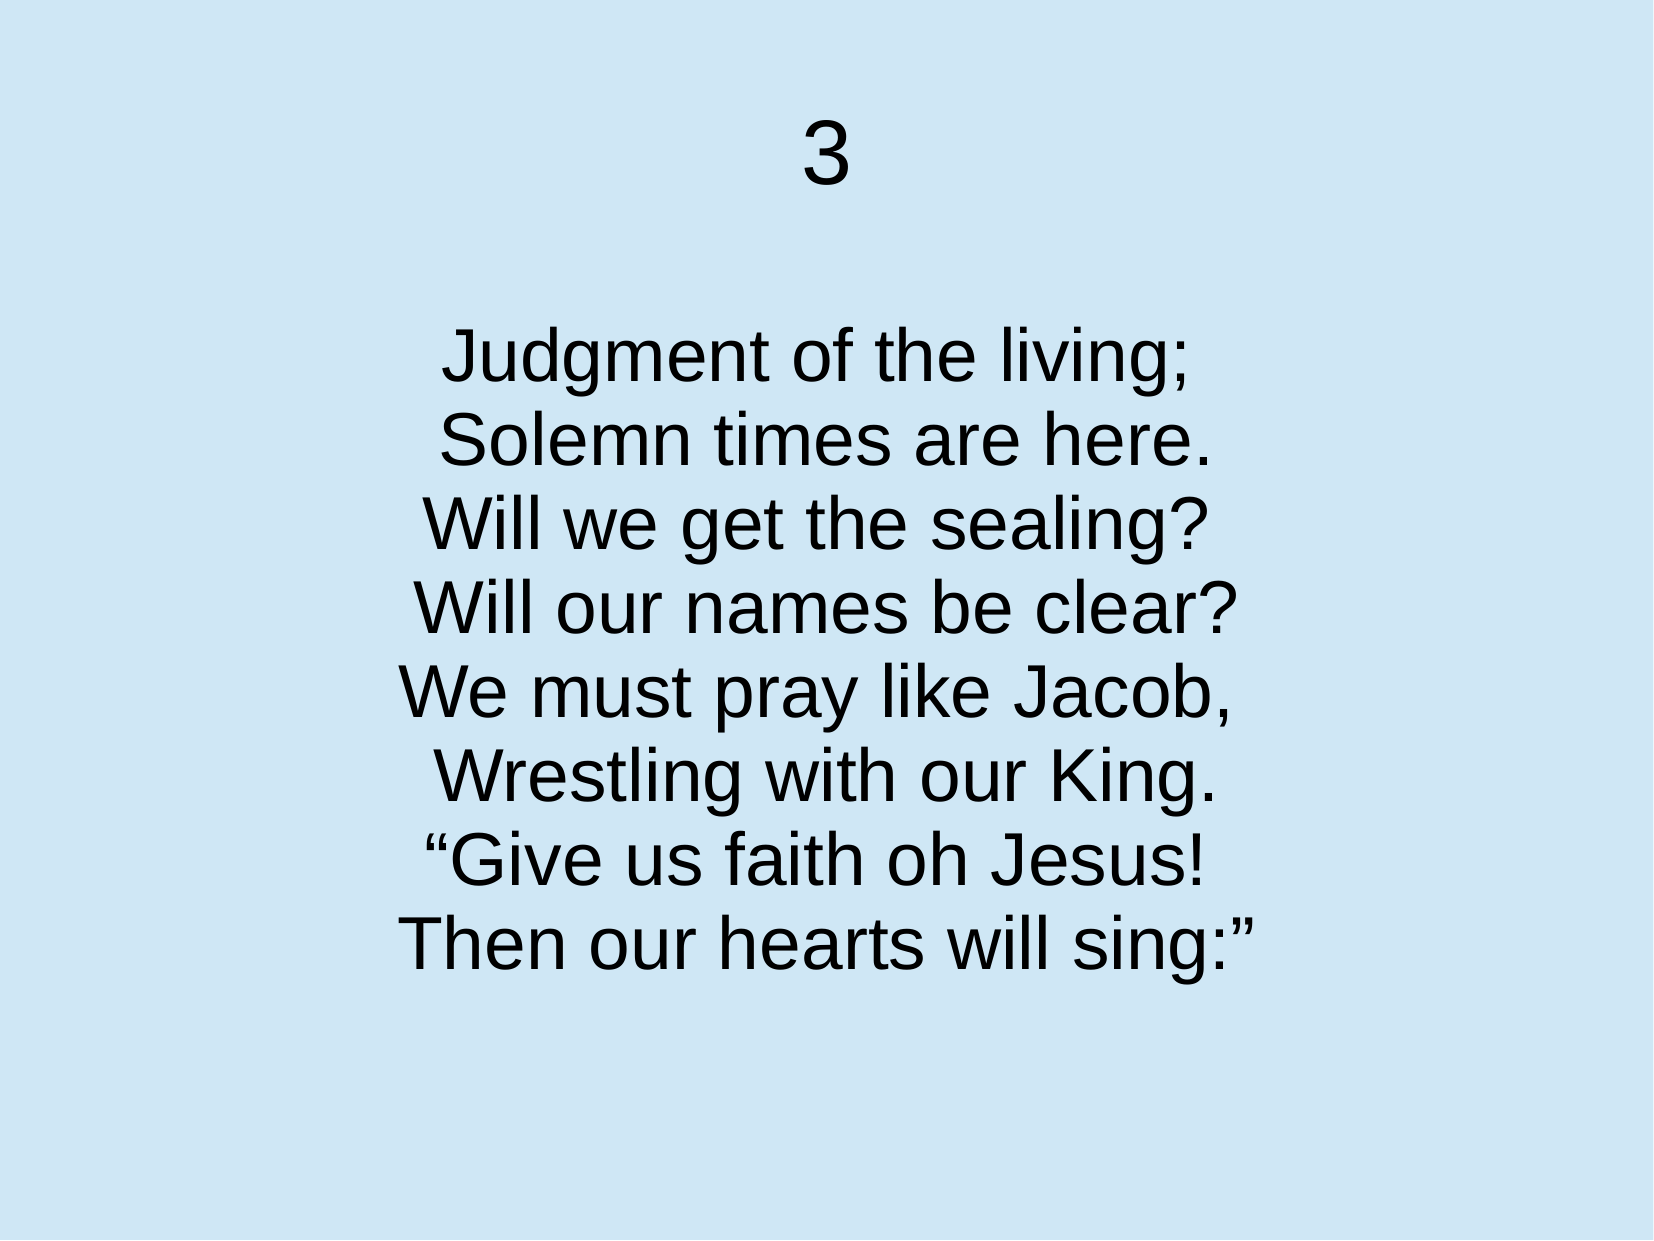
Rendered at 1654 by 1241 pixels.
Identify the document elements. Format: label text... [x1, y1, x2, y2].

subtitle Judgment of the living; Solemn times are here. Will we get the sealing? Will our names be clear? We must pray like Jacob, Wrestling with our King. “Give us faith oh Jesus! Then our hearts will sing:” [82, 290, 1571, 1010]
title 3 [82, 49, 1571, 257]
